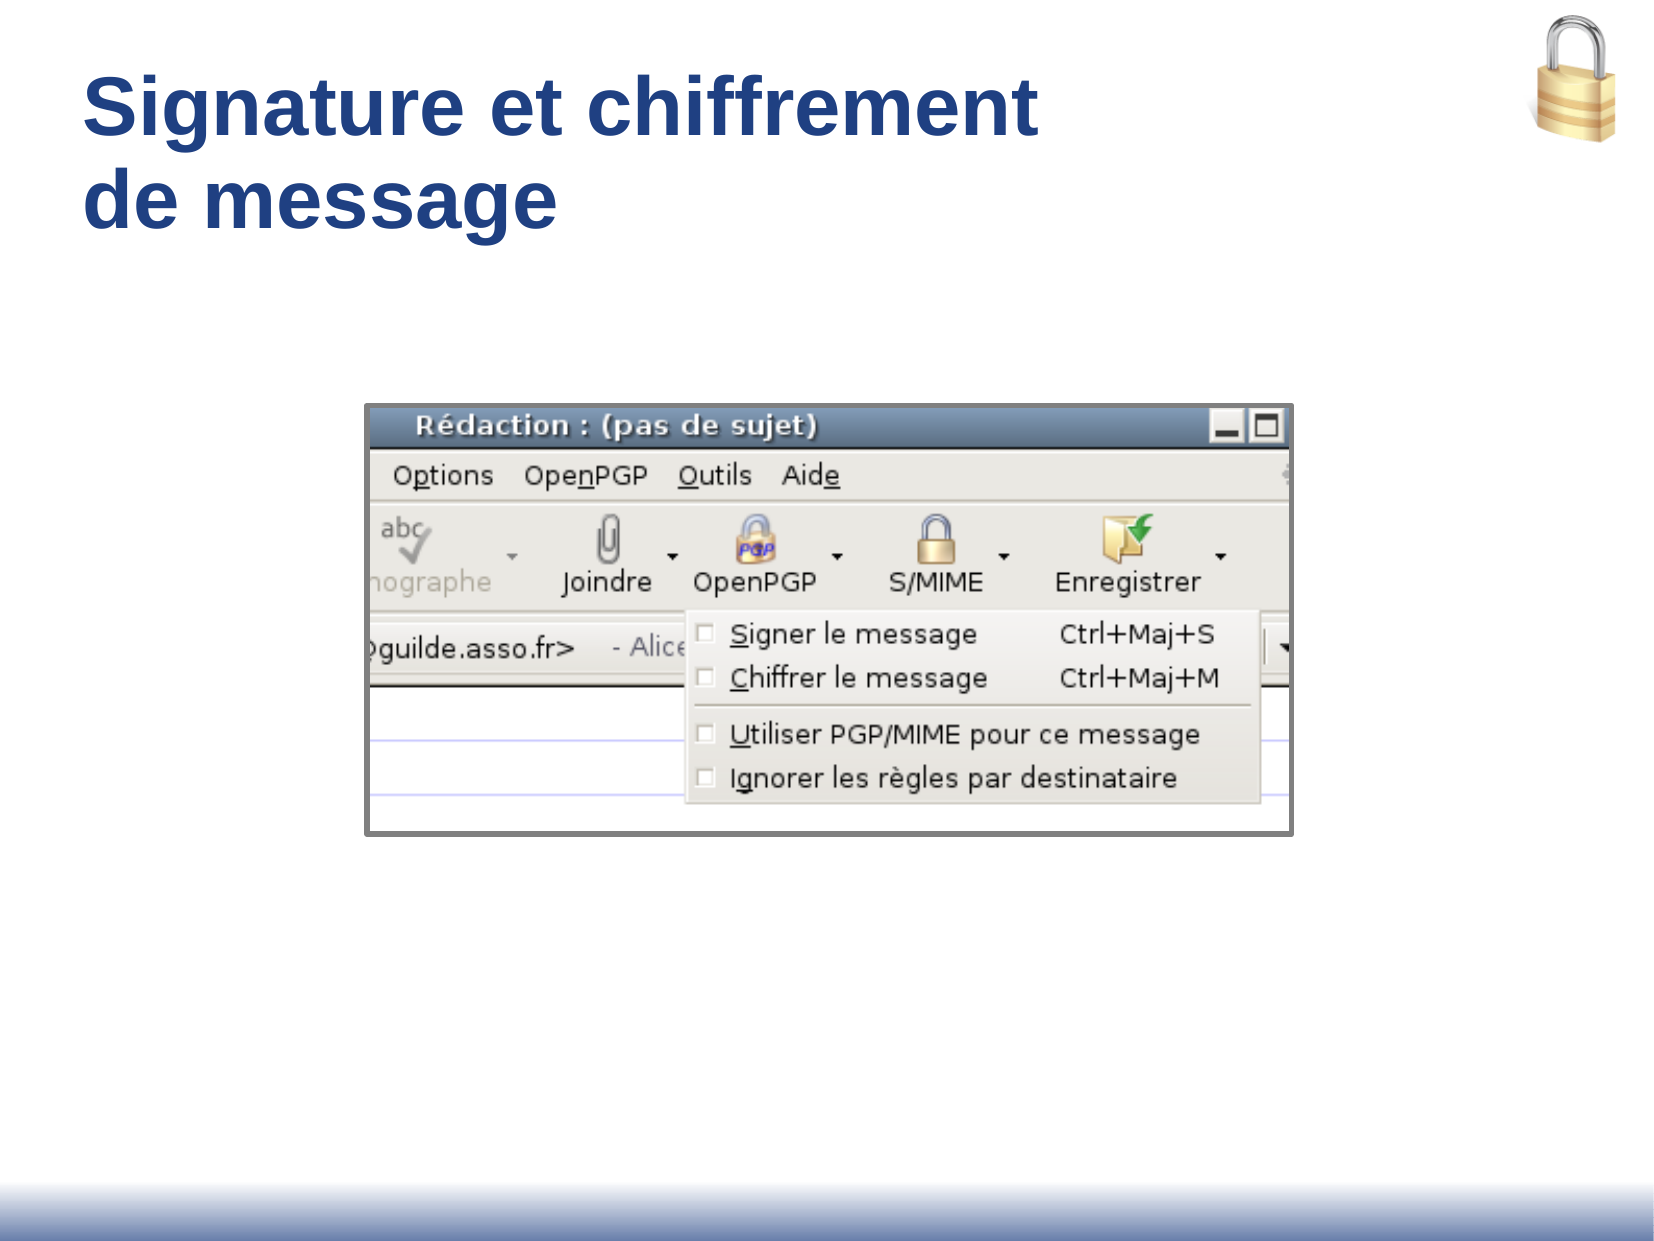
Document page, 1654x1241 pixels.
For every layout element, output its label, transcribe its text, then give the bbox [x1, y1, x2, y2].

picture [1505, 11, 1642, 148]
title Signature et chiffrement de message [82, 56, 1571, 250]
picture [370, 408, 1289, 832]
